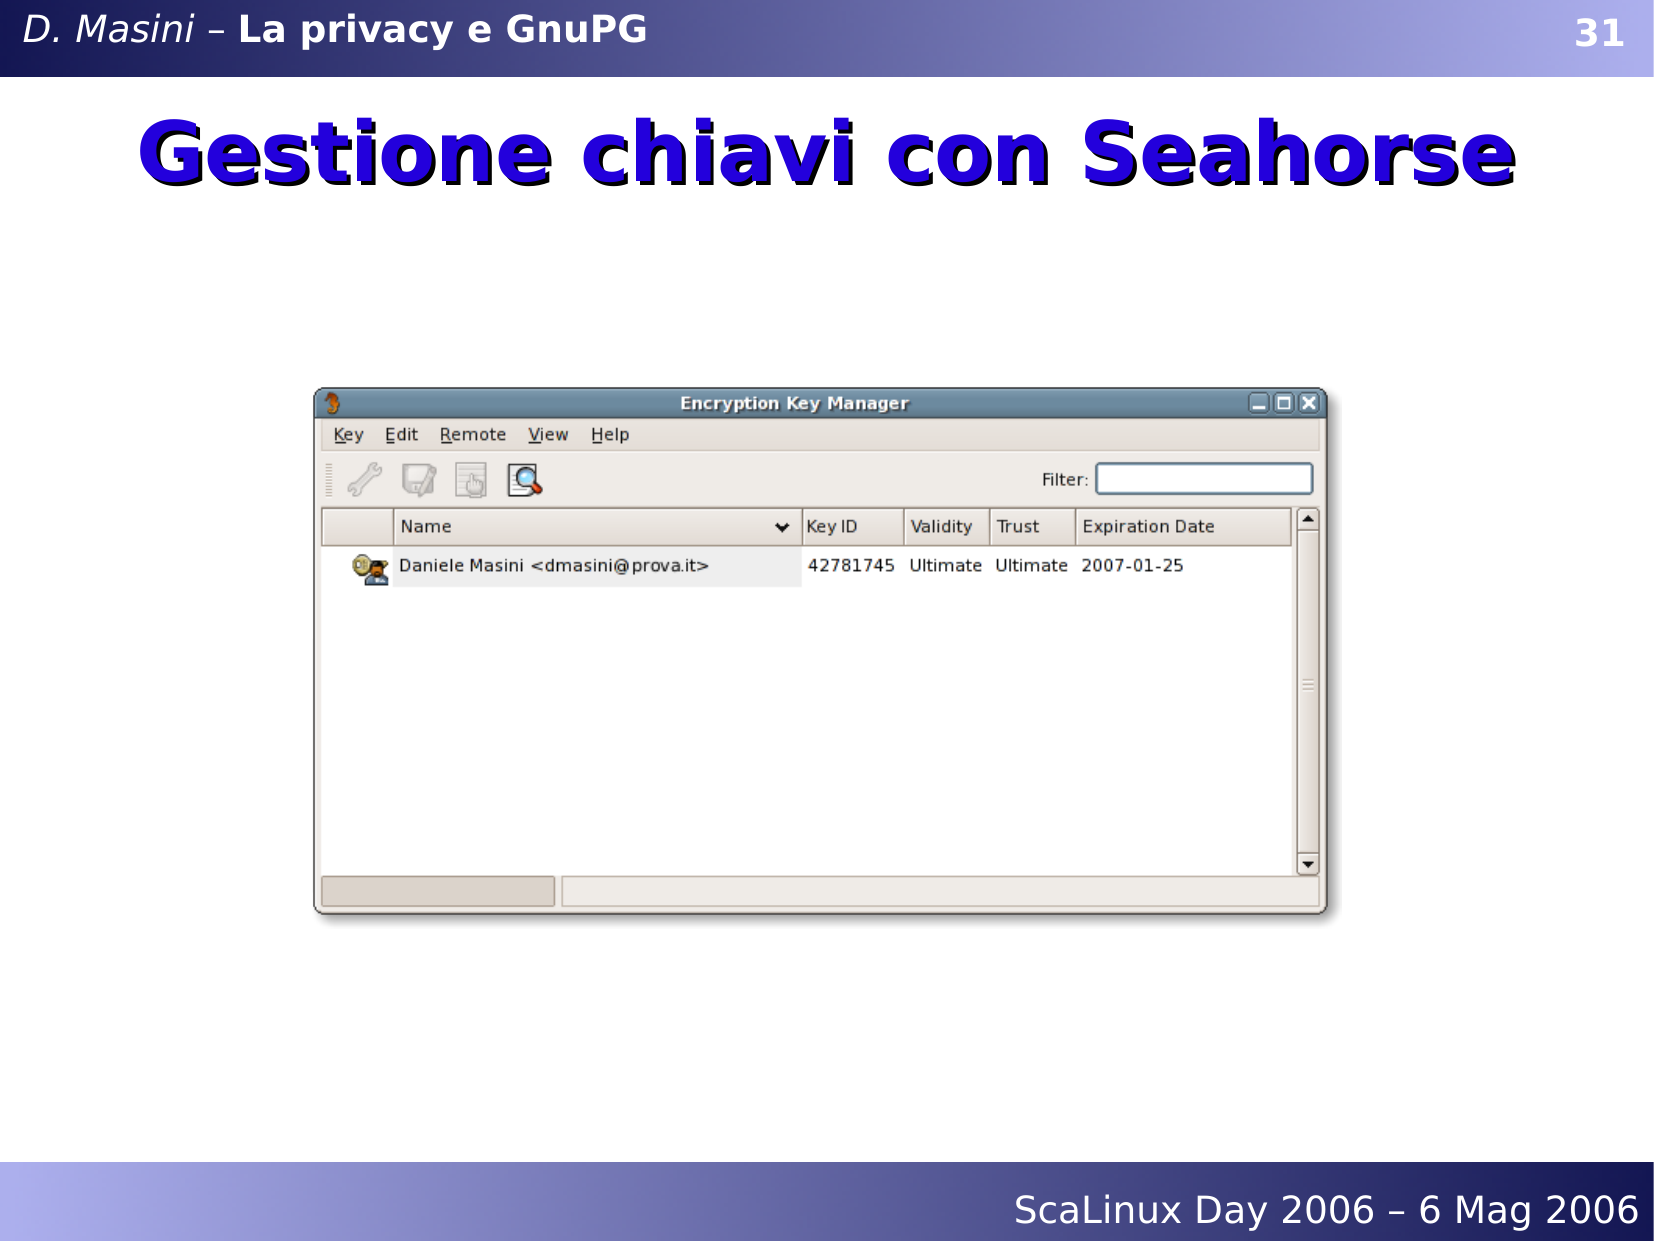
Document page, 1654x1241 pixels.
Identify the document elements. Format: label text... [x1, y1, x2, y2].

title Gestione chiavi con Seahorse [82, 49, 1571, 257]
text_box <numero> [1387, 4, 1638, 89]
picture [0, 0, 1654, 1241]
text_box ScaLinux Day 2006 – 6 Mag 2006 [999, 1181, 1644, 1240]
text_box D. Masini – La privacy e GnuPG [7, 0, 650, 60]
